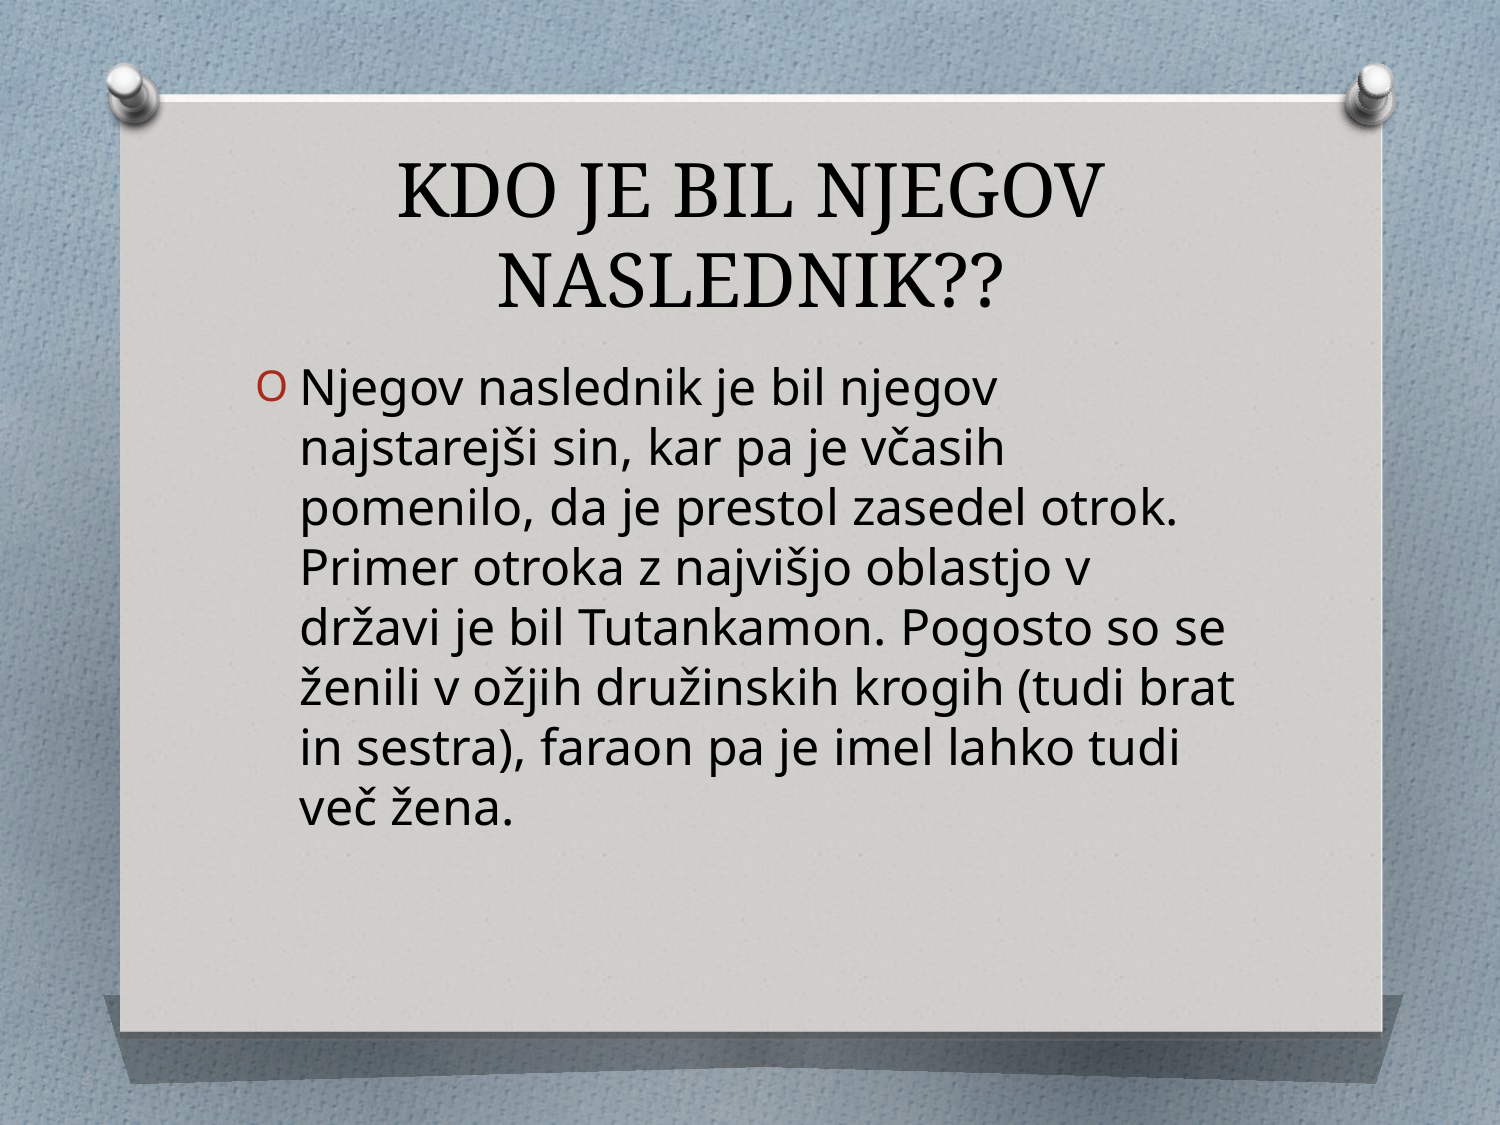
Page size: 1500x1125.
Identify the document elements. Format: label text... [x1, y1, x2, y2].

list Njegov naslednik je bil njegov najstarejši sin, kar pa je včasih pomenilo, da je prestol zasedel otrok. Primer otroka z najvišjo oblastjo v državi je bil Tutankamon. Pogosto so se ženili v ožjih družinskih krogih (tudi brat in sestra), faraon pa je imel lahko tudi več žena. [240, 347, 1257, 939]
title KDO JE BIL NJEGOV NASLEDNIK?? [179, 134, 1323, 332]
picture [0, 0, 1500, 231]
